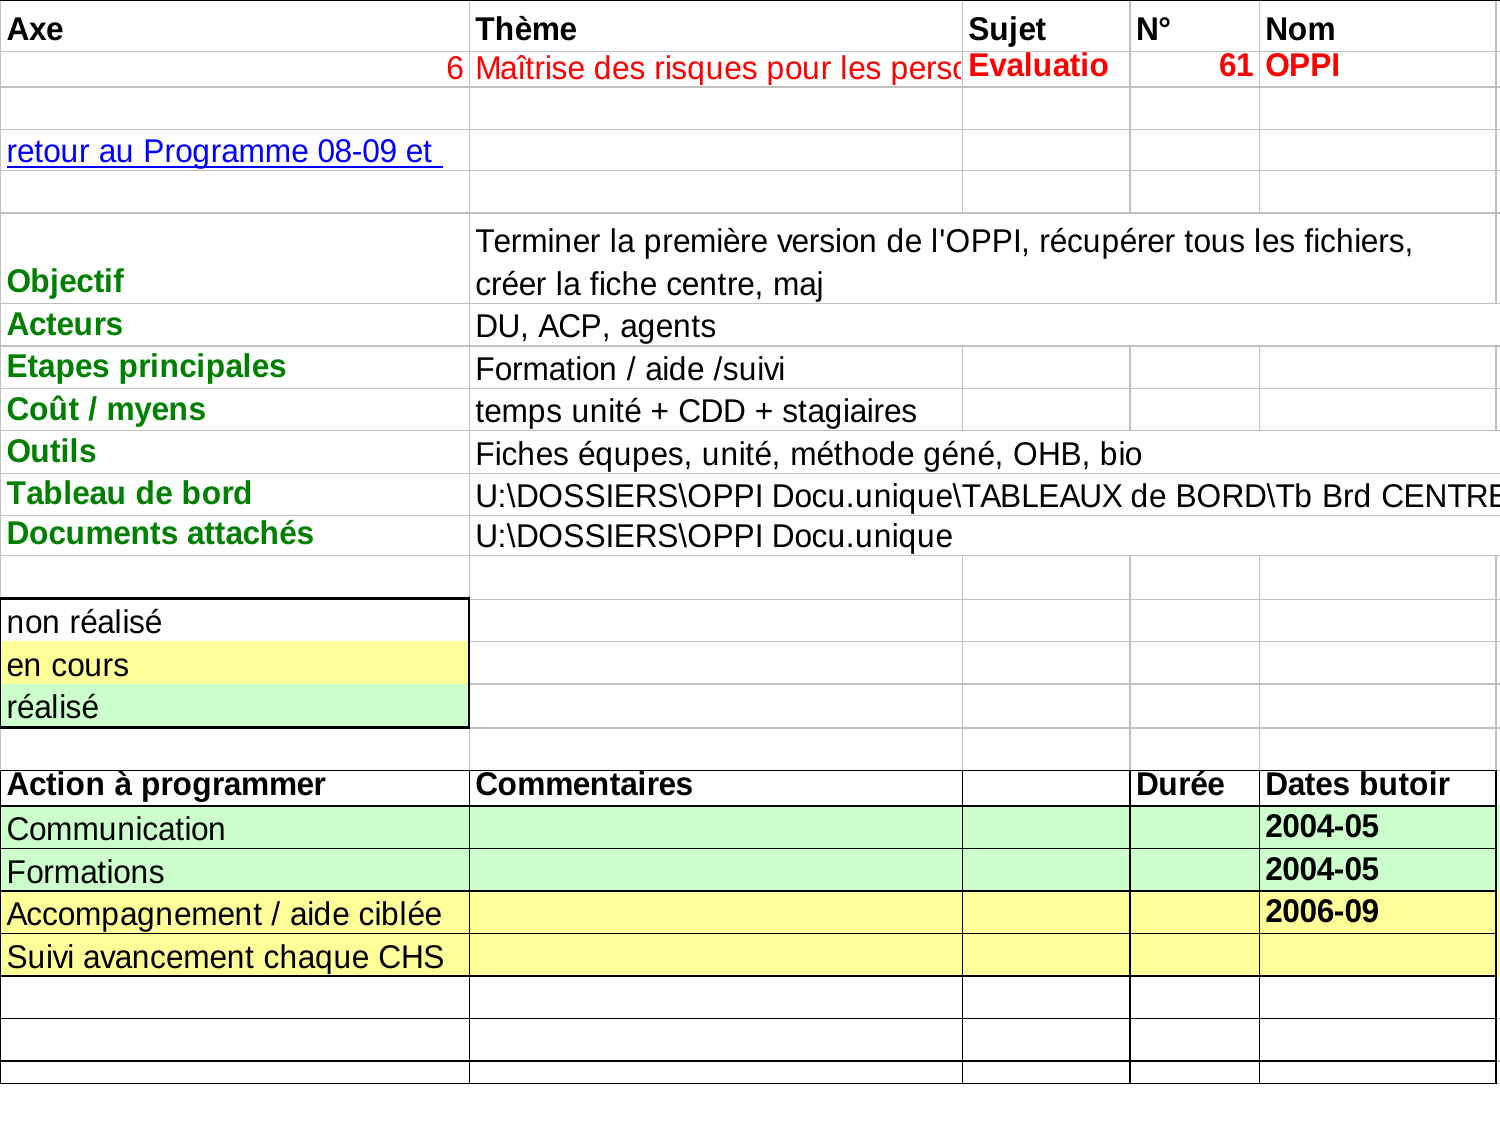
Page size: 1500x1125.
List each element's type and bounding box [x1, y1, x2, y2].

chart [0, 0, 1500, 1085]
text_box [0, 1085, 1500, 1125]
